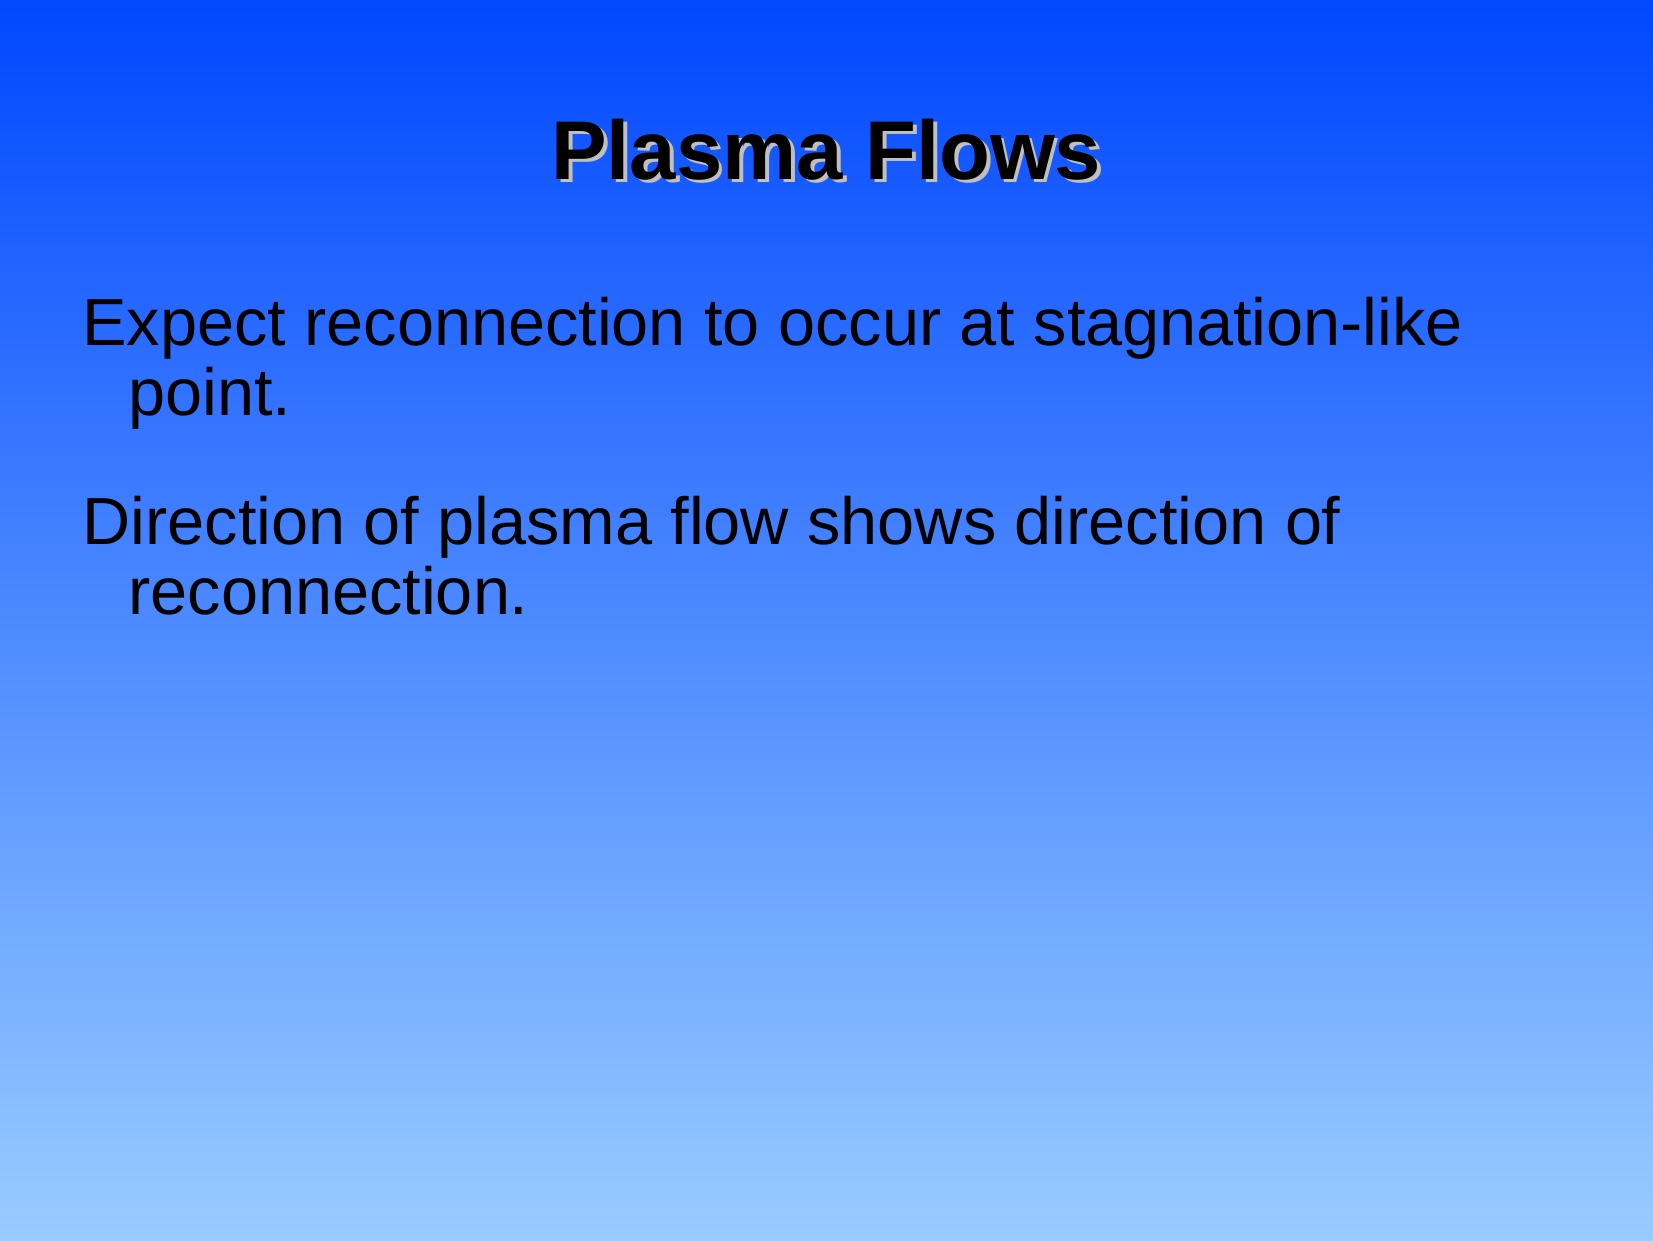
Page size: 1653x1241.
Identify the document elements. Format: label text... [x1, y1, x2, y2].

list Expect reconnection to occur at stagnation-like point. Direction of plasma flow shows direction of reconnection. [82, 290, 1571, 649]
title Plasma Flows [82, 49, 1571, 257]
